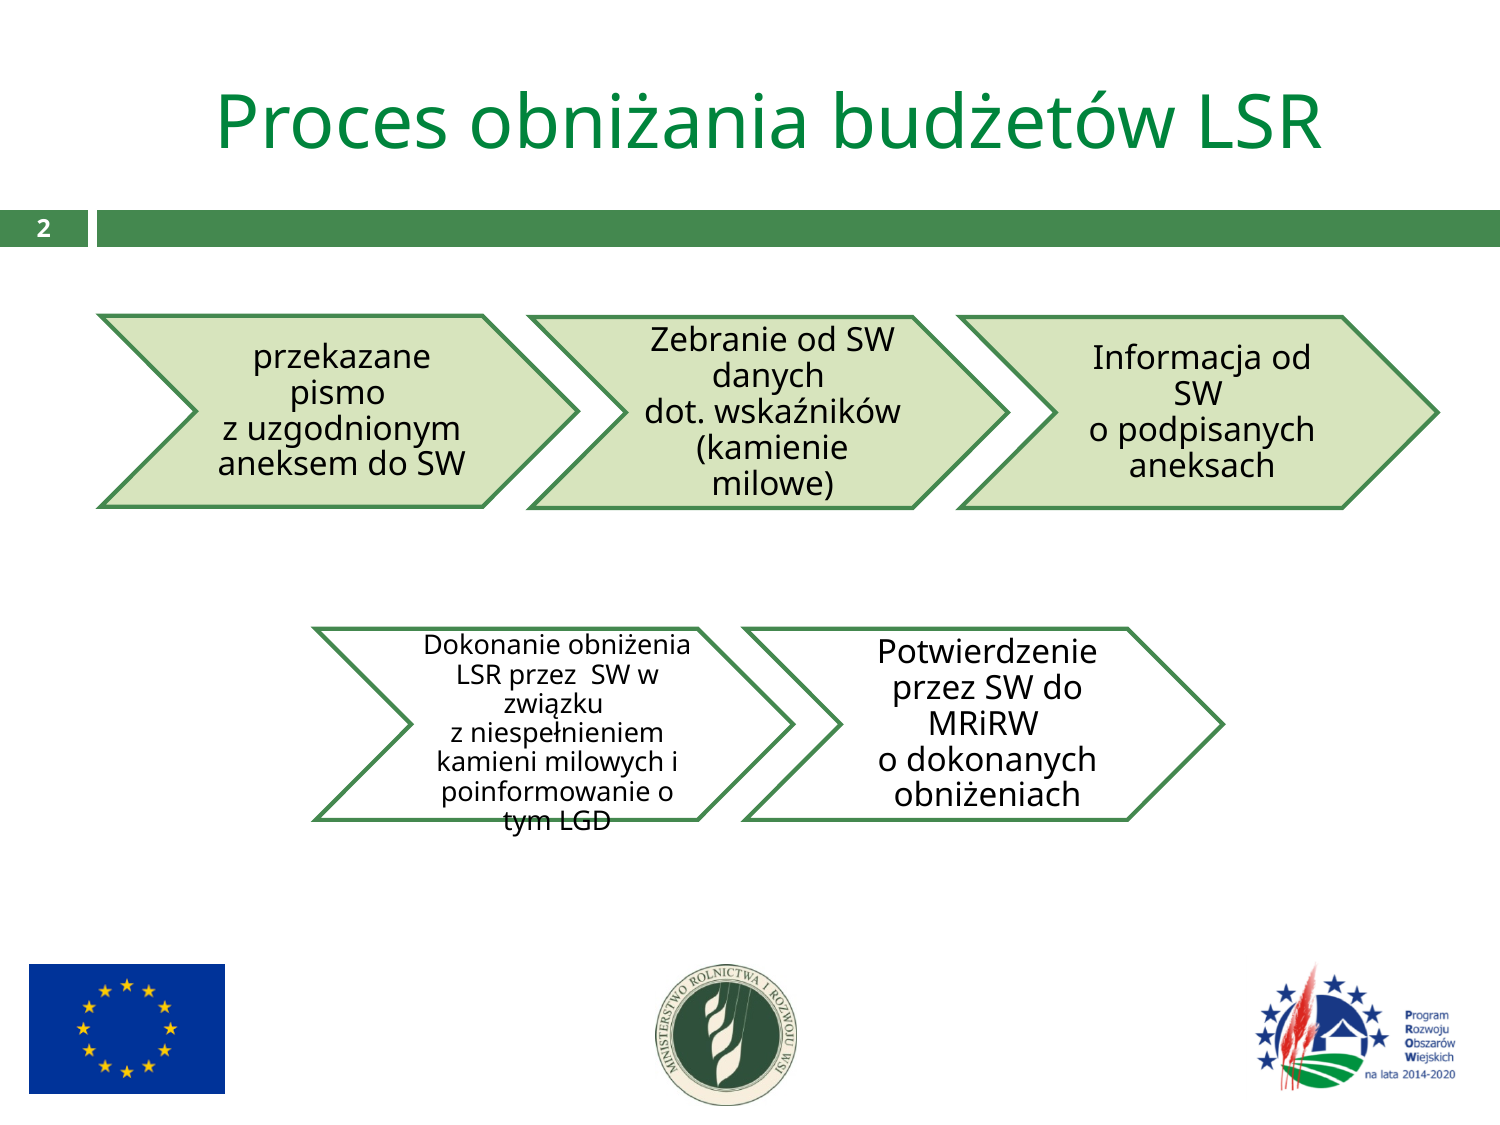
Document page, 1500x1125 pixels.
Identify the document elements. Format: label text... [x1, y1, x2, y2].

text_box Informacja od SW o podpisanych aneksach [960, 317, 1438, 509]
text_box [0, 208, 88, 249]
text_box przekazane pismo z uzgodnionym aneksem do SW [100, 315, 578, 507]
text_box Zebranie od SW danych dot. wskaźników (kamienie milowe) [530, 317, 1009, 509]
text_box Dokonanie obniżenia LSR przez SW w związku z niespełnieniem kamieni milowych i poinformowanie o tym LGD [315, 628, 794, 820]
title Proces obniżania budżetów LSR [100, 37, 1438, 201]
text_box Potwierdzenie przez SW do MRiRW o dokonanych obniżeniach [745, 628, 1223, 820]
